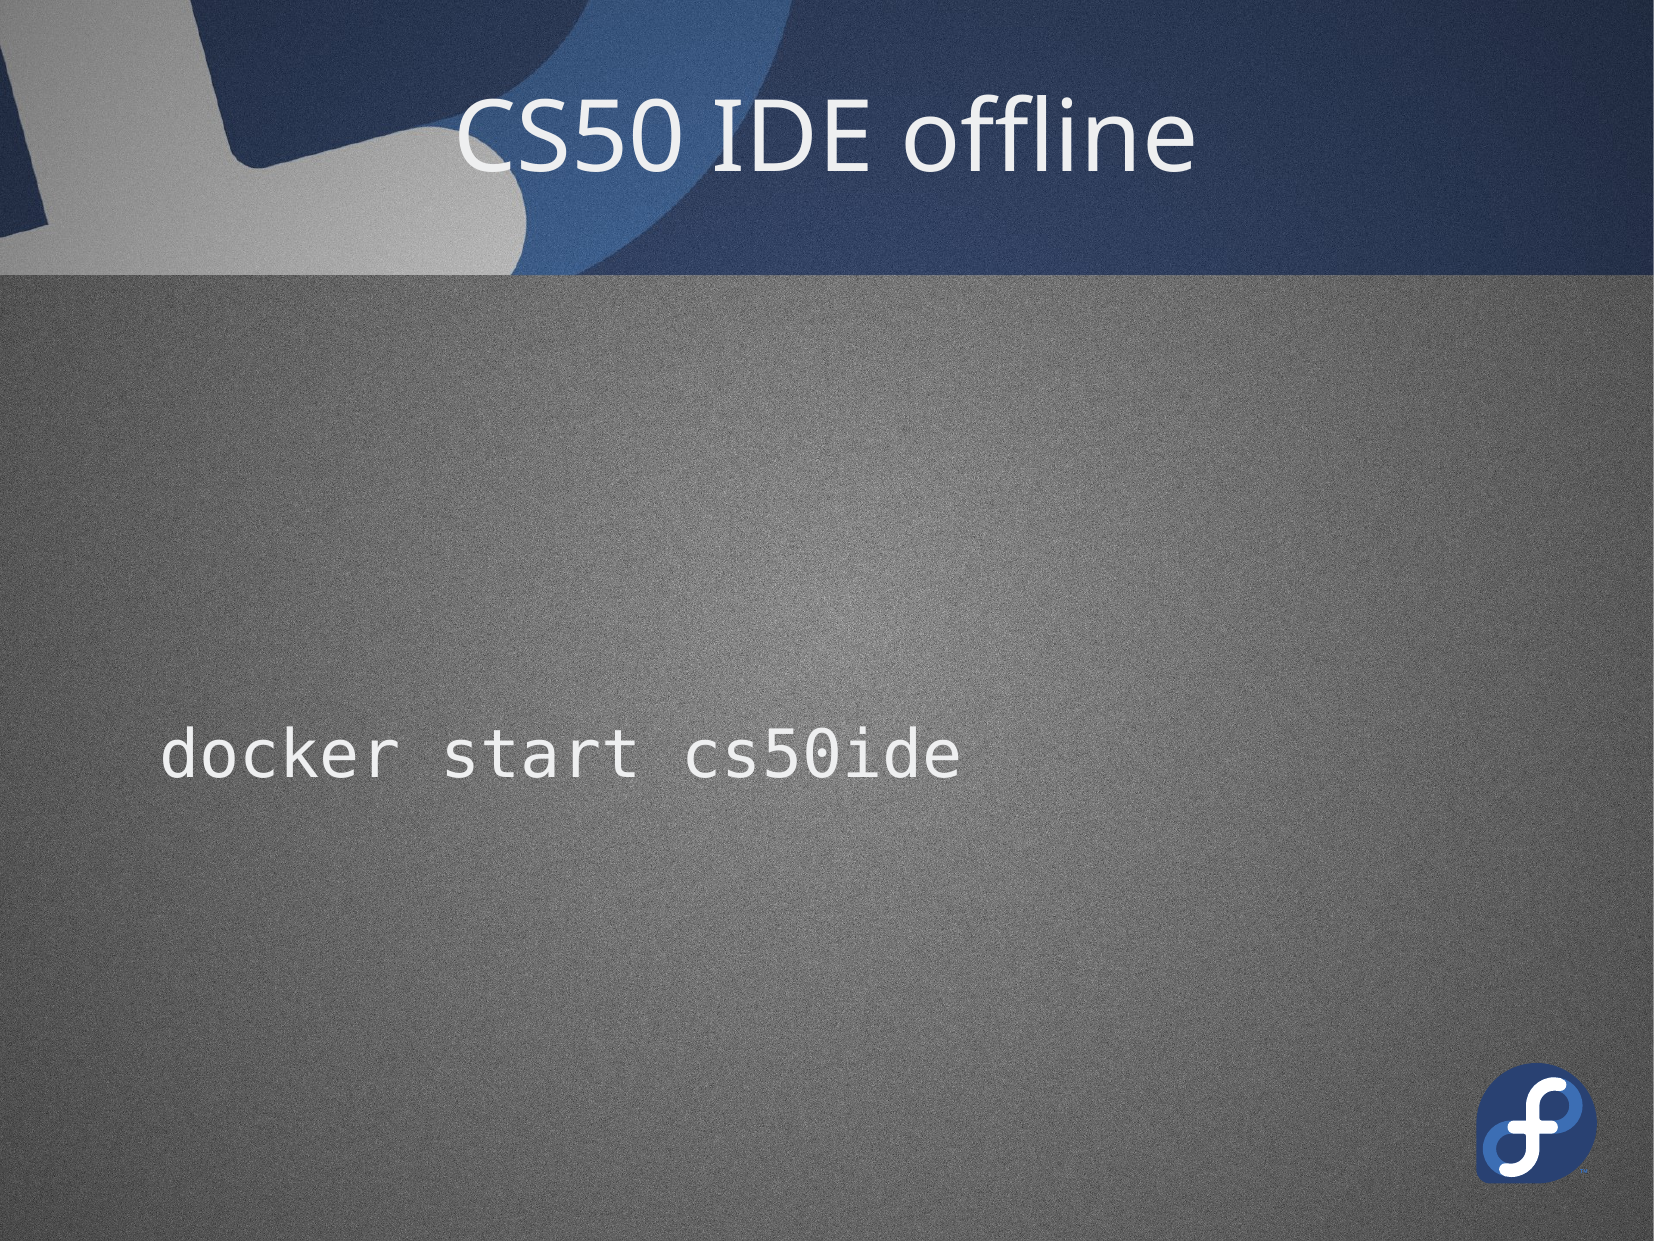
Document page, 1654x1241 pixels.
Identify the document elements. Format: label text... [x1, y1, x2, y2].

picture [0, 0, 1654, 1241]
list docker start cs50ide [88, 354, 1565, 1063]
title CS50 IDE offline [88, 29, 1565, 237]
